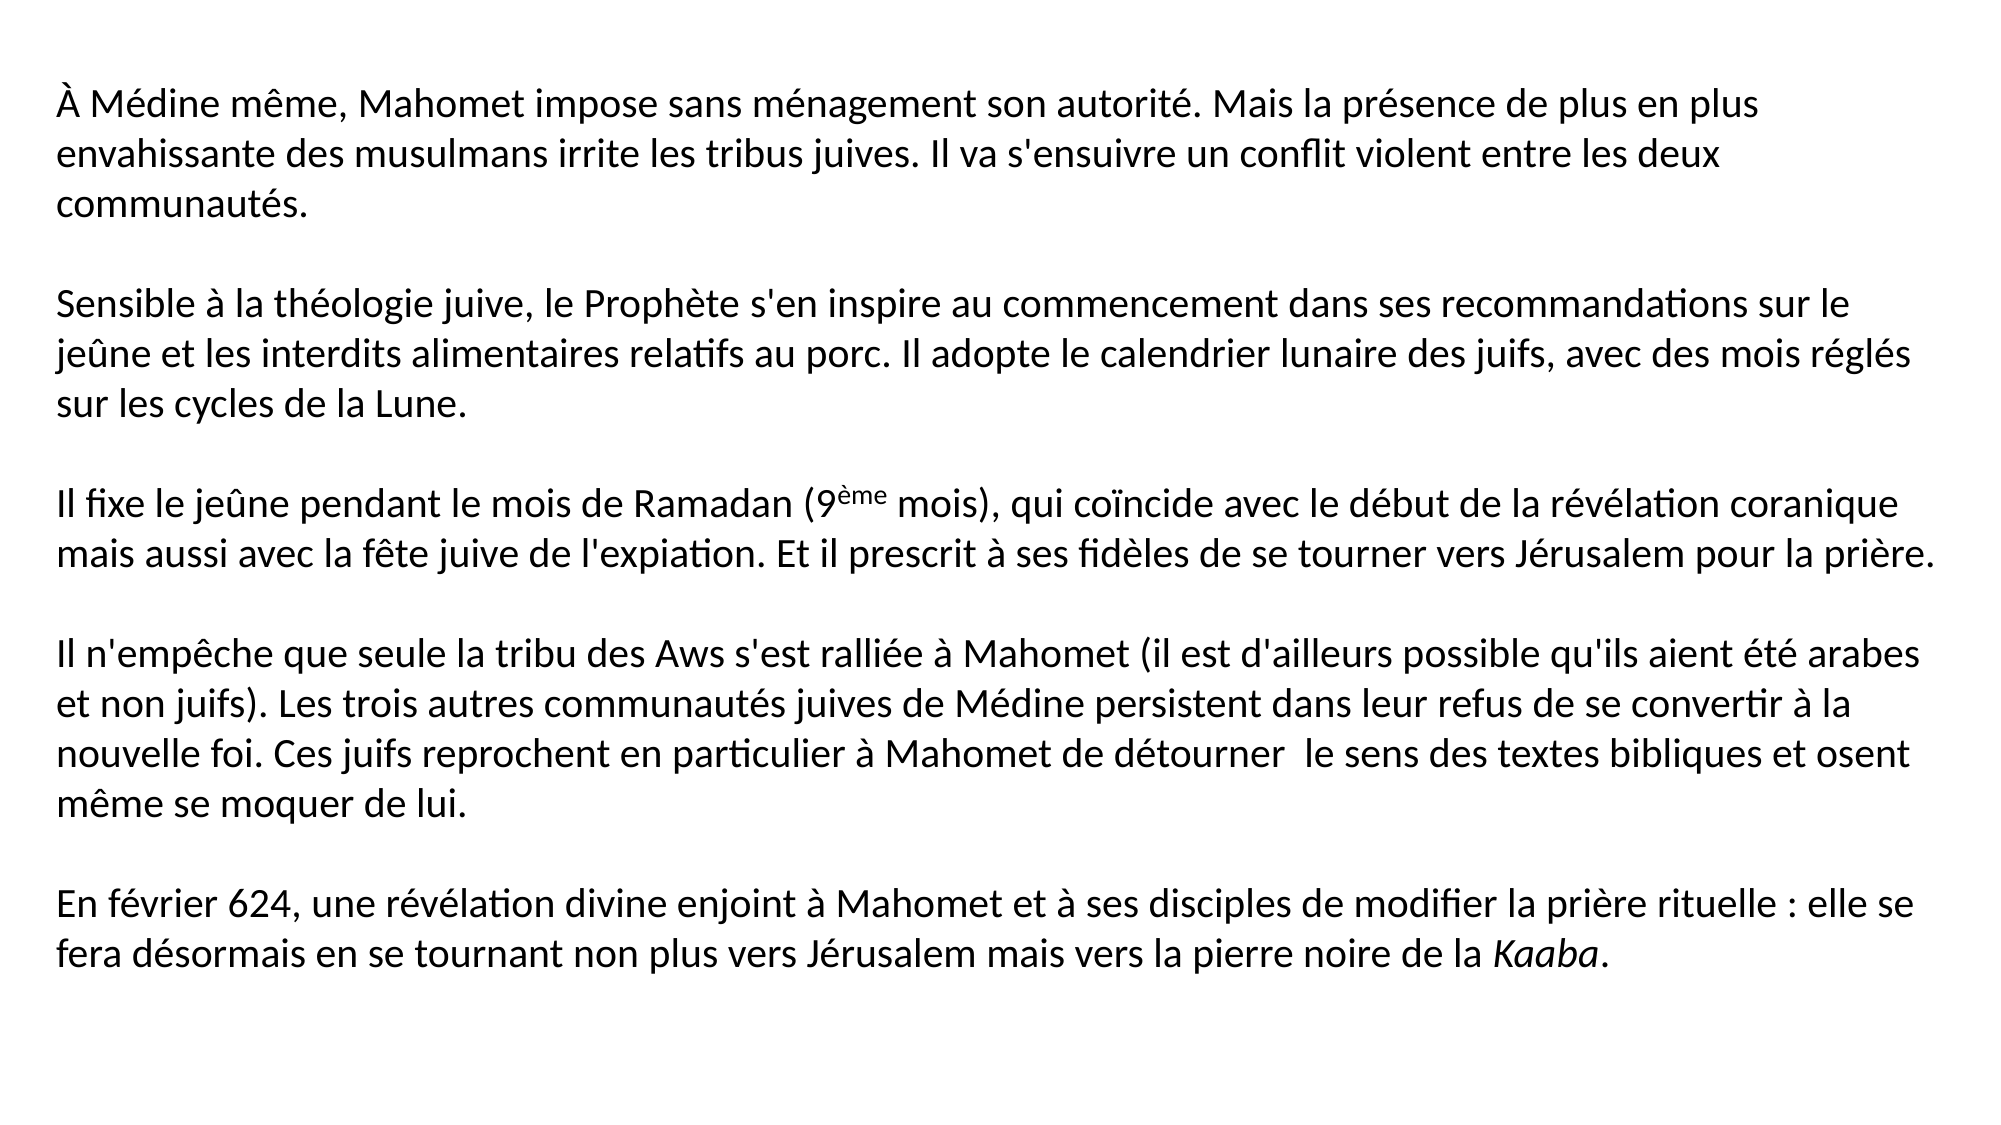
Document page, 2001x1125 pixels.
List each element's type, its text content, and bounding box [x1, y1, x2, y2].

text_box À Médine même, Mahomet impose sans ménagement son autorité. Mais la présence de plus en plus envahissante des musulmans irrite les tribus juives. Il va s'ensuivre un conflit violent entre les deux communautés. Sensible à la théologie juive, le Prophète s'en inspire au commencement dans ses recommandations sur le jeûne et les interdits alimentaires relatifs au porc. Il adopte le calendrier lunaire des juifs, avec des mois réglés sur les cycles de la Lune. Il fixe le jeûne pendant le mois de Ramadan (9ème mois), qui coïncide avec le début de la révélation coranique mais aussi avec la fête juive de l'expiation. Et il prescrit à ses fidèles de se tourner vers Jérusalem pour la prière. Il n'empêche que seule la tribu des Aws s'est ralliée à Mahomet (il est d'ailleurs possible qu'ils aient été arabes et non juifs). Les trois autres communautés juives de Médine persistent dans leur refus de se convertir à la nouvelle foi. Ces juifs reprochent en particulier à Mahomet de détourner le sens des textes bibliques et osent même se moquer de lui. En février 624, une révélation divine enjoint à Mahomet et à ses disciples de modifier la prière rituelle : elle se fera désormais en se tournant non plus vers Jérusalem mais vers la pierre noire de la Kaaba. [40, 67, 1959, 1043]
